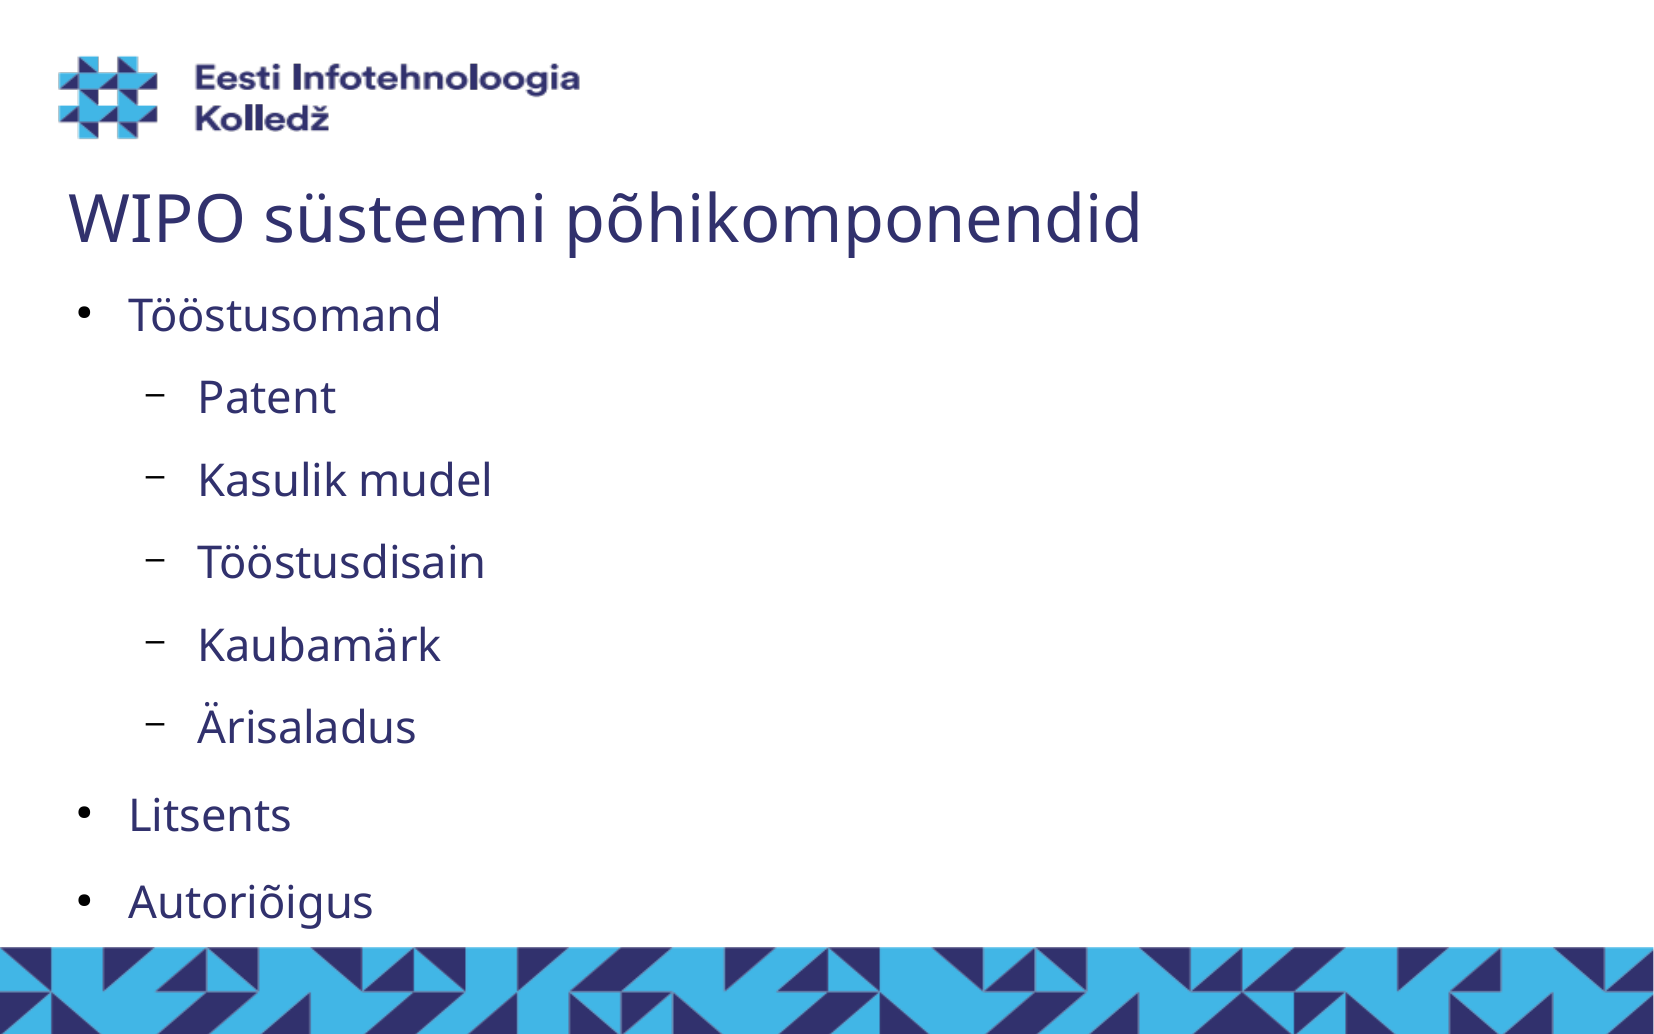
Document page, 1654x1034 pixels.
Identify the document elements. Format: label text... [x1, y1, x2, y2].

list Tööstusomand Patent Kasulik mudel Tööstusdisain Kaubamärk Ärisaladus Litsents Autoriõigus [59, 283, 1595, 936]
title WIPO süsteemi põhikomponendid [68, 147, 1536, 283]
